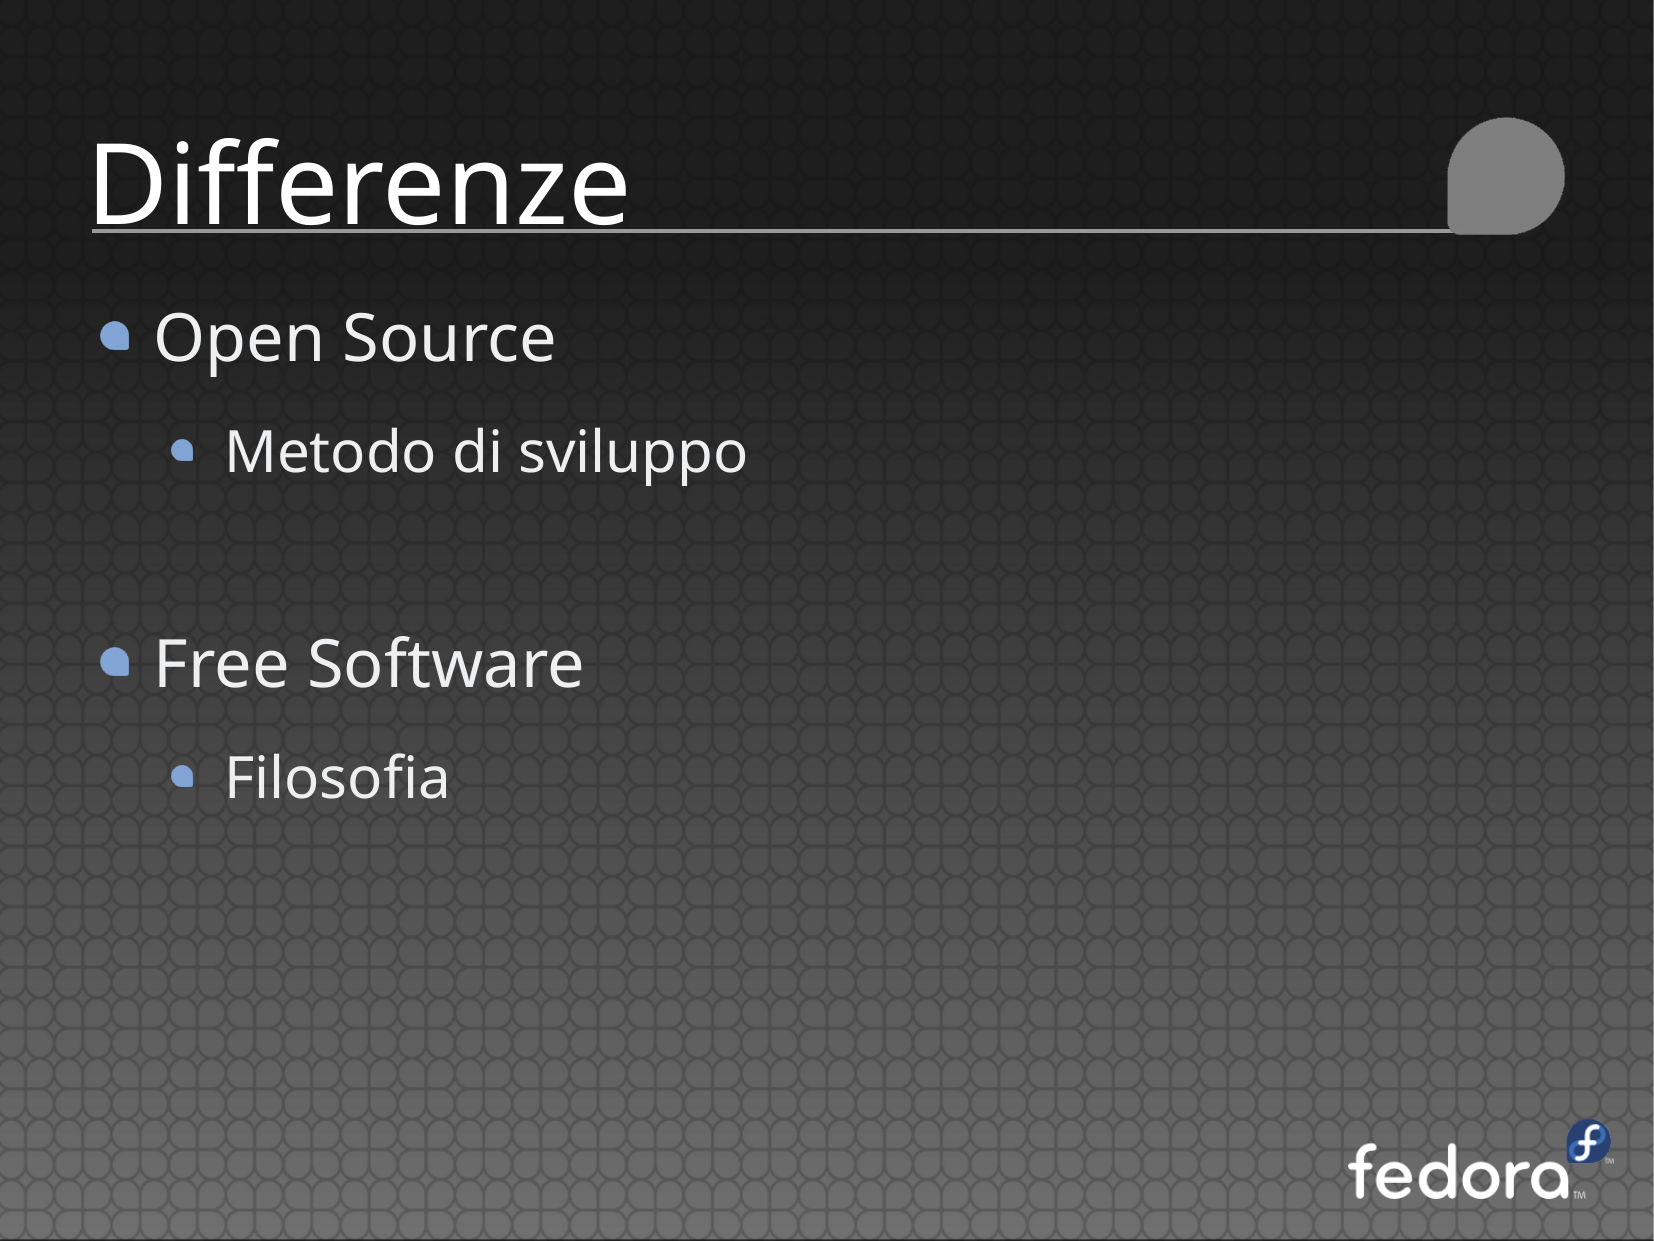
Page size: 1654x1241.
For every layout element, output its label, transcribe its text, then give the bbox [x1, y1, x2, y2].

title Differenze [86, 112, 1576, 249]
picture [0, 0, 1654, 1241]
list Open Source Metodo di sviluppo Free Software Filosofia [82, 290, 1571, 1109]
